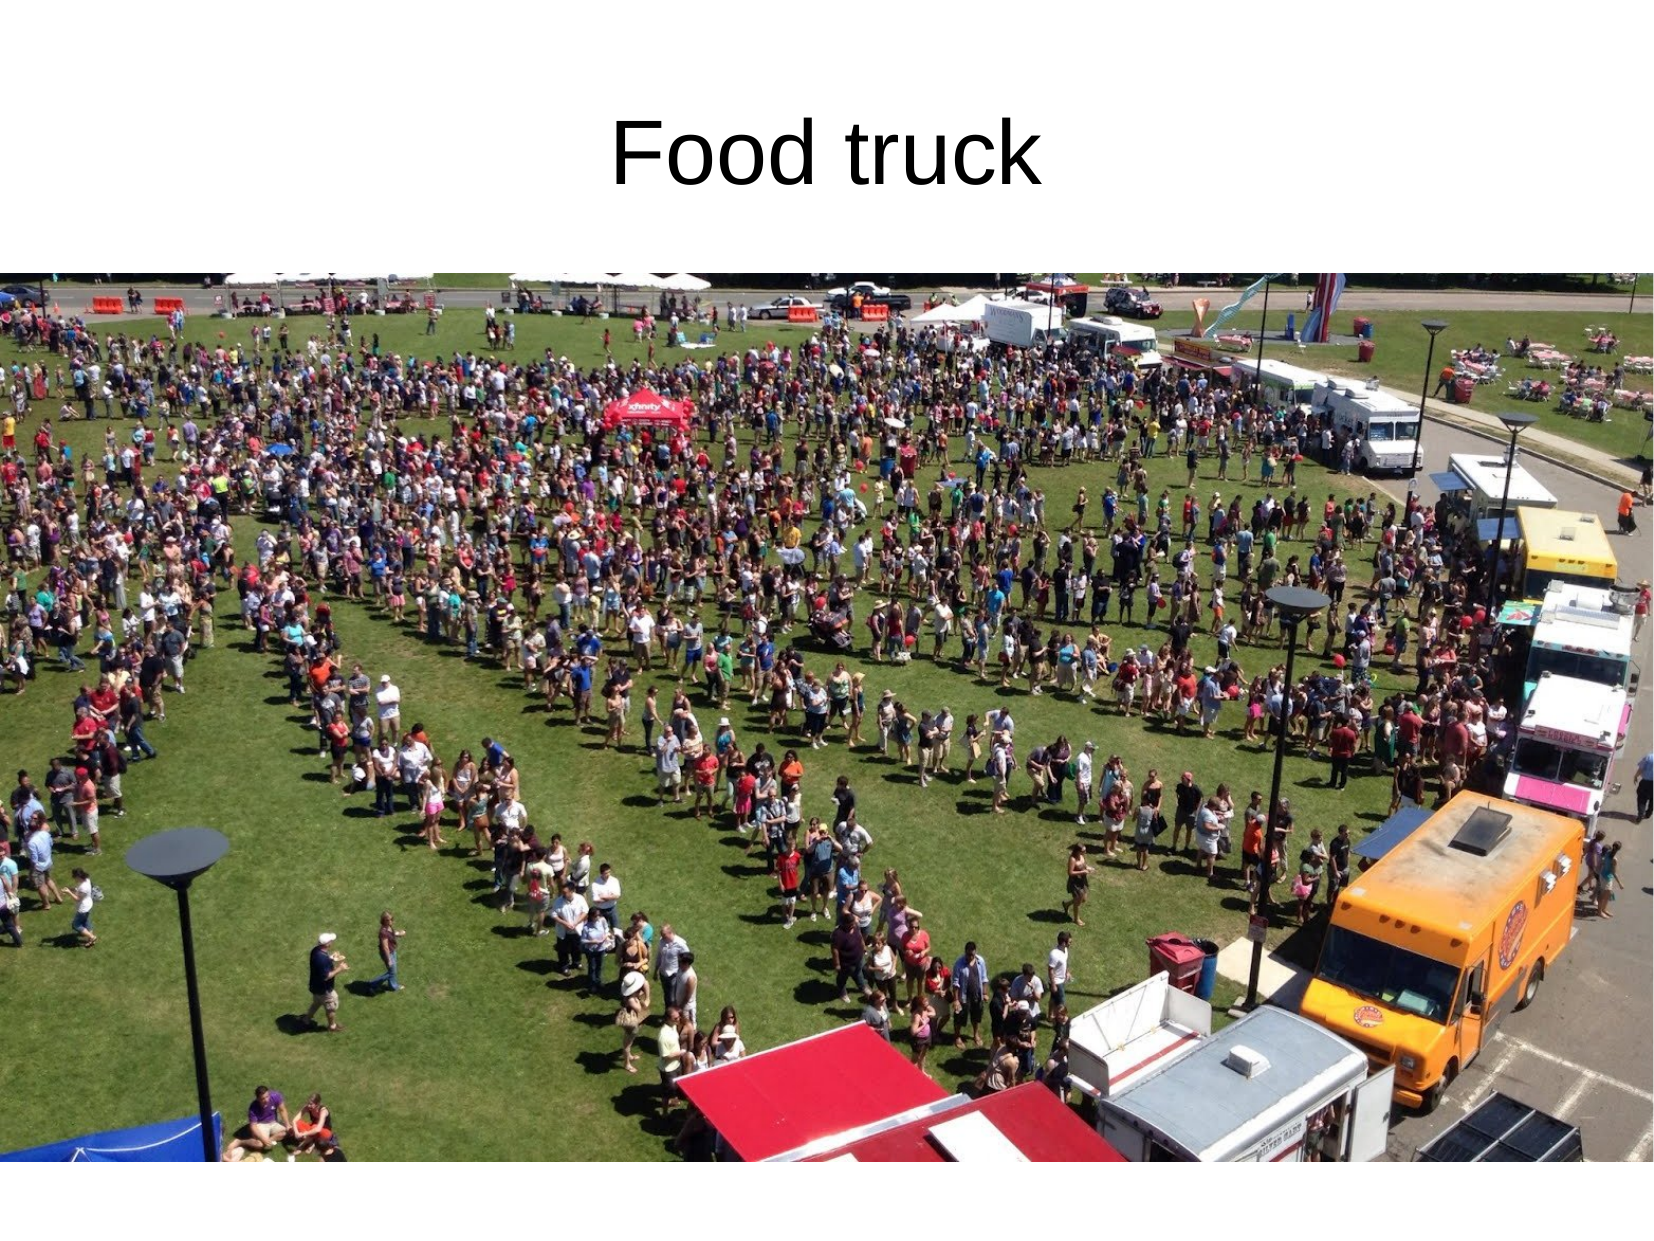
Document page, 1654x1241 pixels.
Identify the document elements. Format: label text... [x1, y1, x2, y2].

title Food truck [82, 49, 1571, 257]
picture [0, 273, 1654, 1162]
